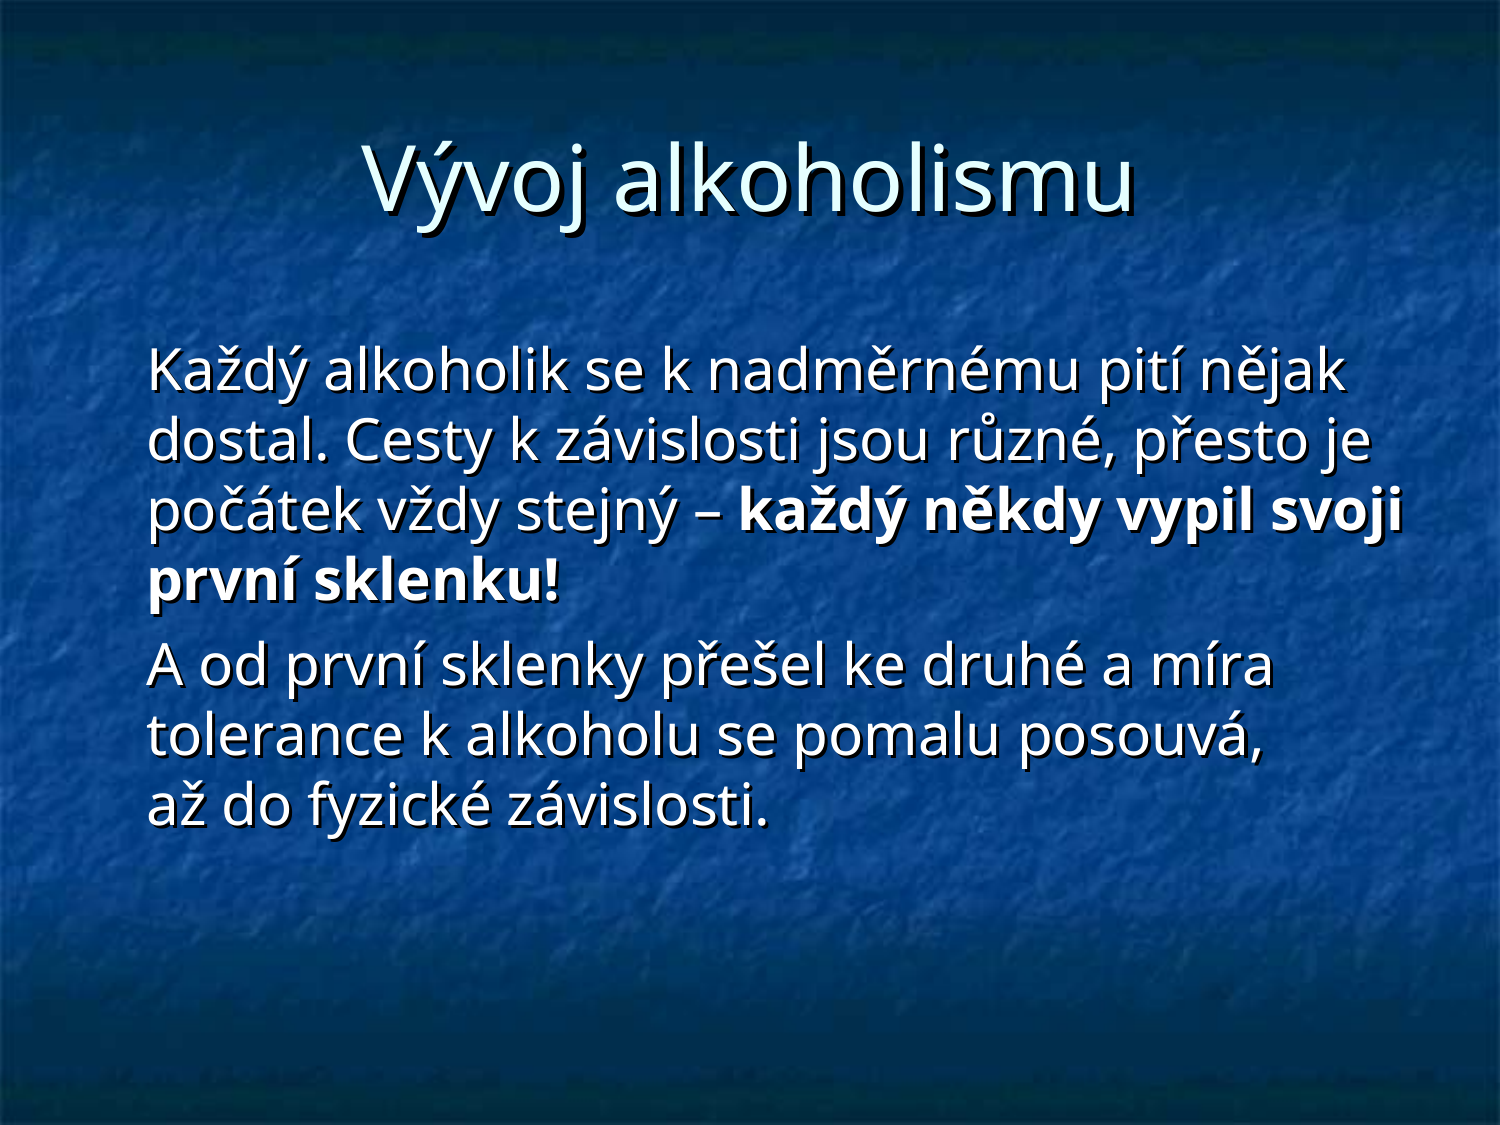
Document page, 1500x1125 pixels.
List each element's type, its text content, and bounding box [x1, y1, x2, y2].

title Vývoj alkoholismu [75, 62, 1426, 288]
picture [0, 0, 1500, 1125]
list Každý alkoholik se k nadměrnému pití nějak dostal. Cesty k závislosti jsou různé, přesto je počátek vždy stejný – každý někdy vypil svoji první sklenku! A od první sklenky přešel ke druhé a míra tolerance k alkoholu se pomalu posouvá, až do fyzické závislosti. [75, 324, 1426, 847]
